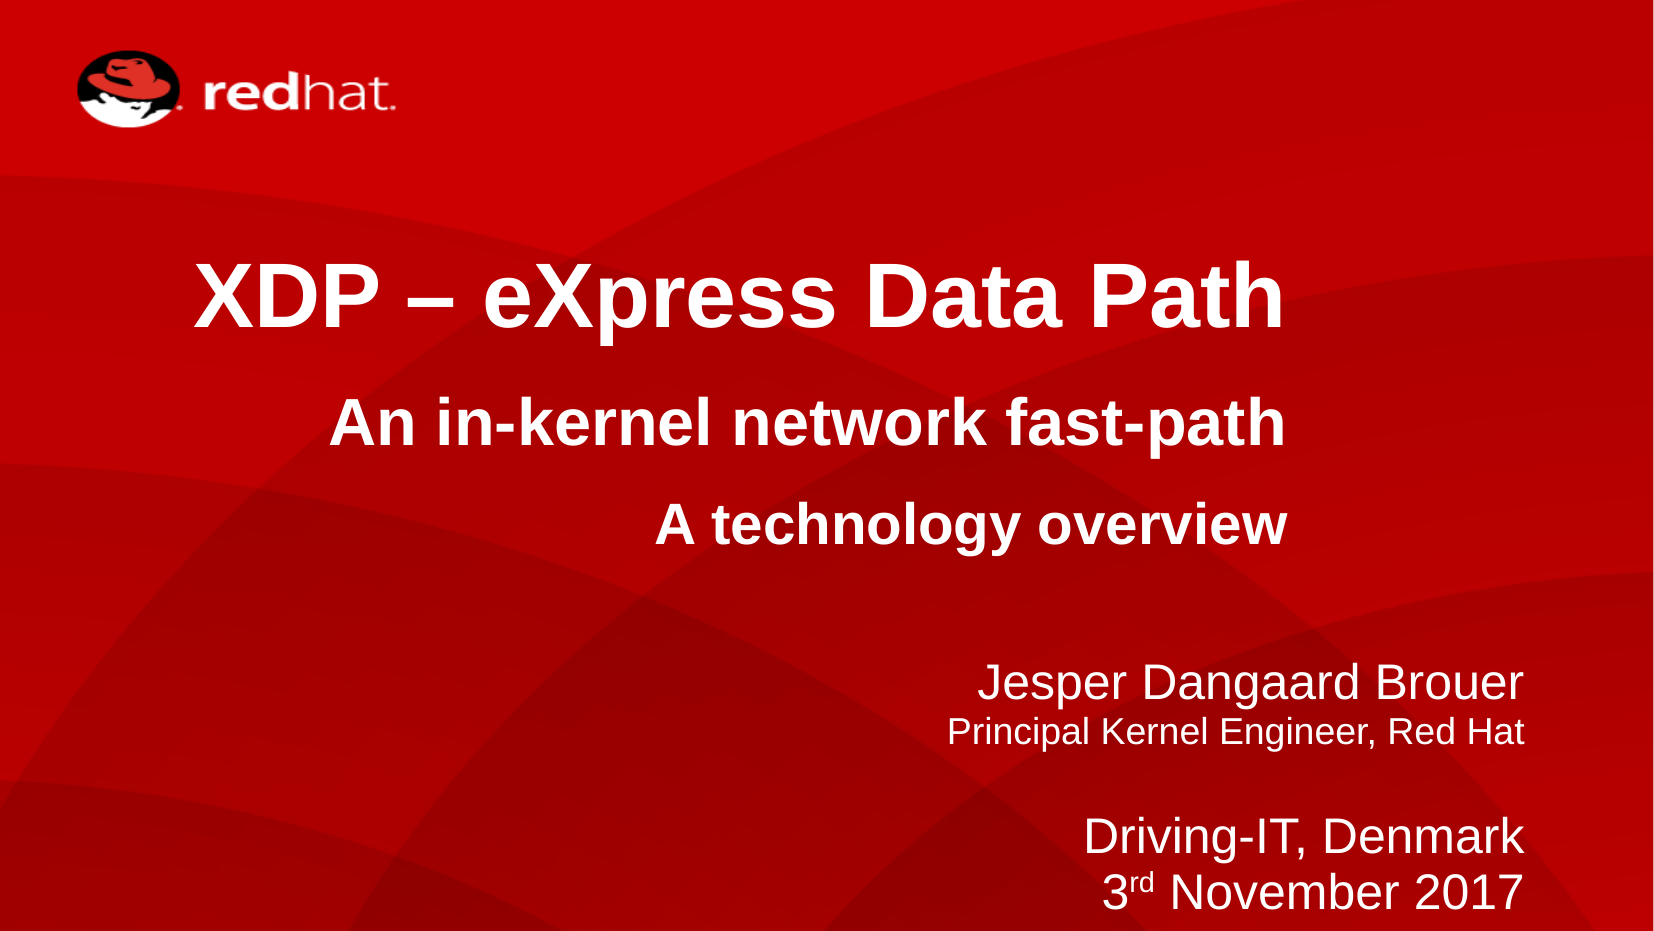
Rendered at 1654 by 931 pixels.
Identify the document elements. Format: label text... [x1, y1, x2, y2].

picture [0, 0, 1654, 931]
picture [1108, 901, 1122, 906]
picture [1449, 901, 1461, 906]
picture [1335, 901, 1347, 906]
picture [1212, 901, 1225, 906]
text_box Jesper Dangaard Brouer Principal Kernel Engineer, Red Hat Driving-IT, Denmark 3rd November 2017 [940, 620, 1654, 901]
text_box XDP – eXpress Data Path An in-kernel network fast-path A technology overview [187, 187, 1426, 582]
